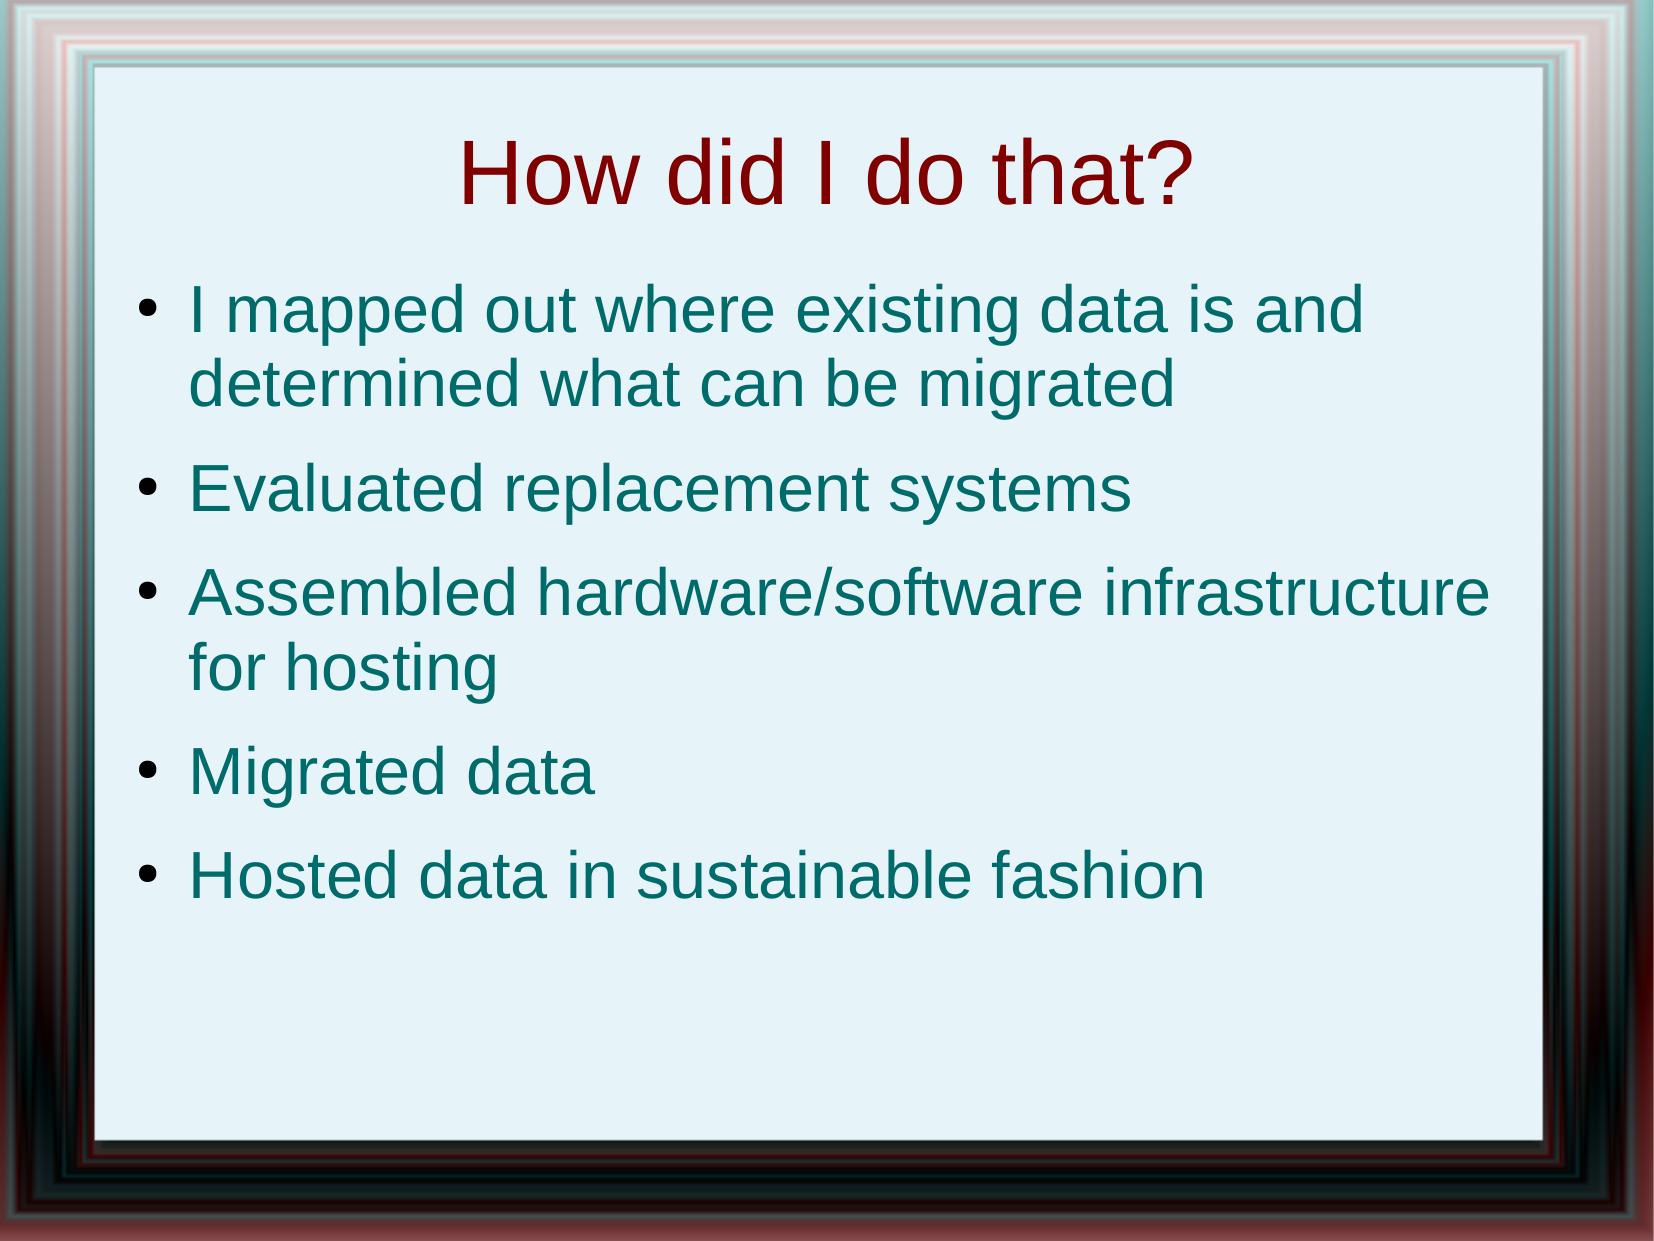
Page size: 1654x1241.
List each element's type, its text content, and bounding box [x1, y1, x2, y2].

picture [0, 0, 1654, 1241]
title How did I do that? [118, 95, 1536, 250]
list I mapped out where existing data is and determined what can be migrated Evaluated replacement systems Assembled hardware/software infrastructure for hosting Migrated data Hosted data in sustainable fashion [118, 271, 1506, 1076]
